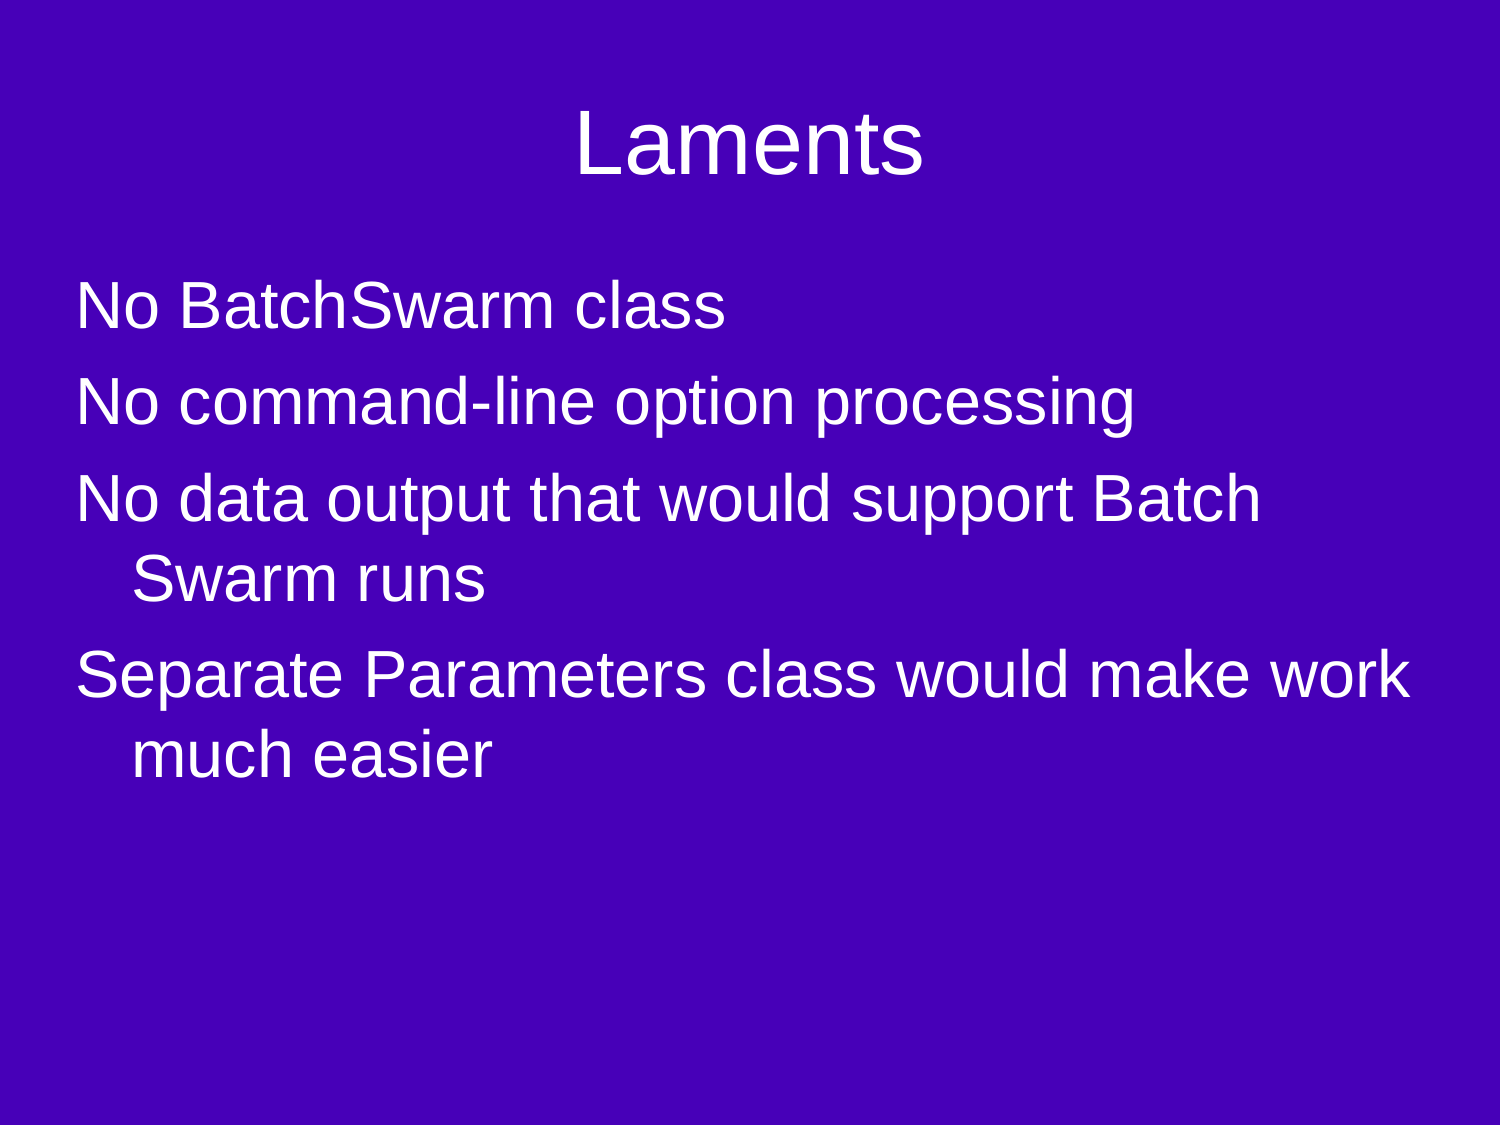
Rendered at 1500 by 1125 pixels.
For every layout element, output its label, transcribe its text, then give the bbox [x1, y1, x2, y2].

title Laments [75, 45, 1426, 233]
list No BatchSwarm class No command-line option processing No data output that would support Batch Swarm runs Separate Parameters class would make work much easier [75, 262, 1426, 1006]
